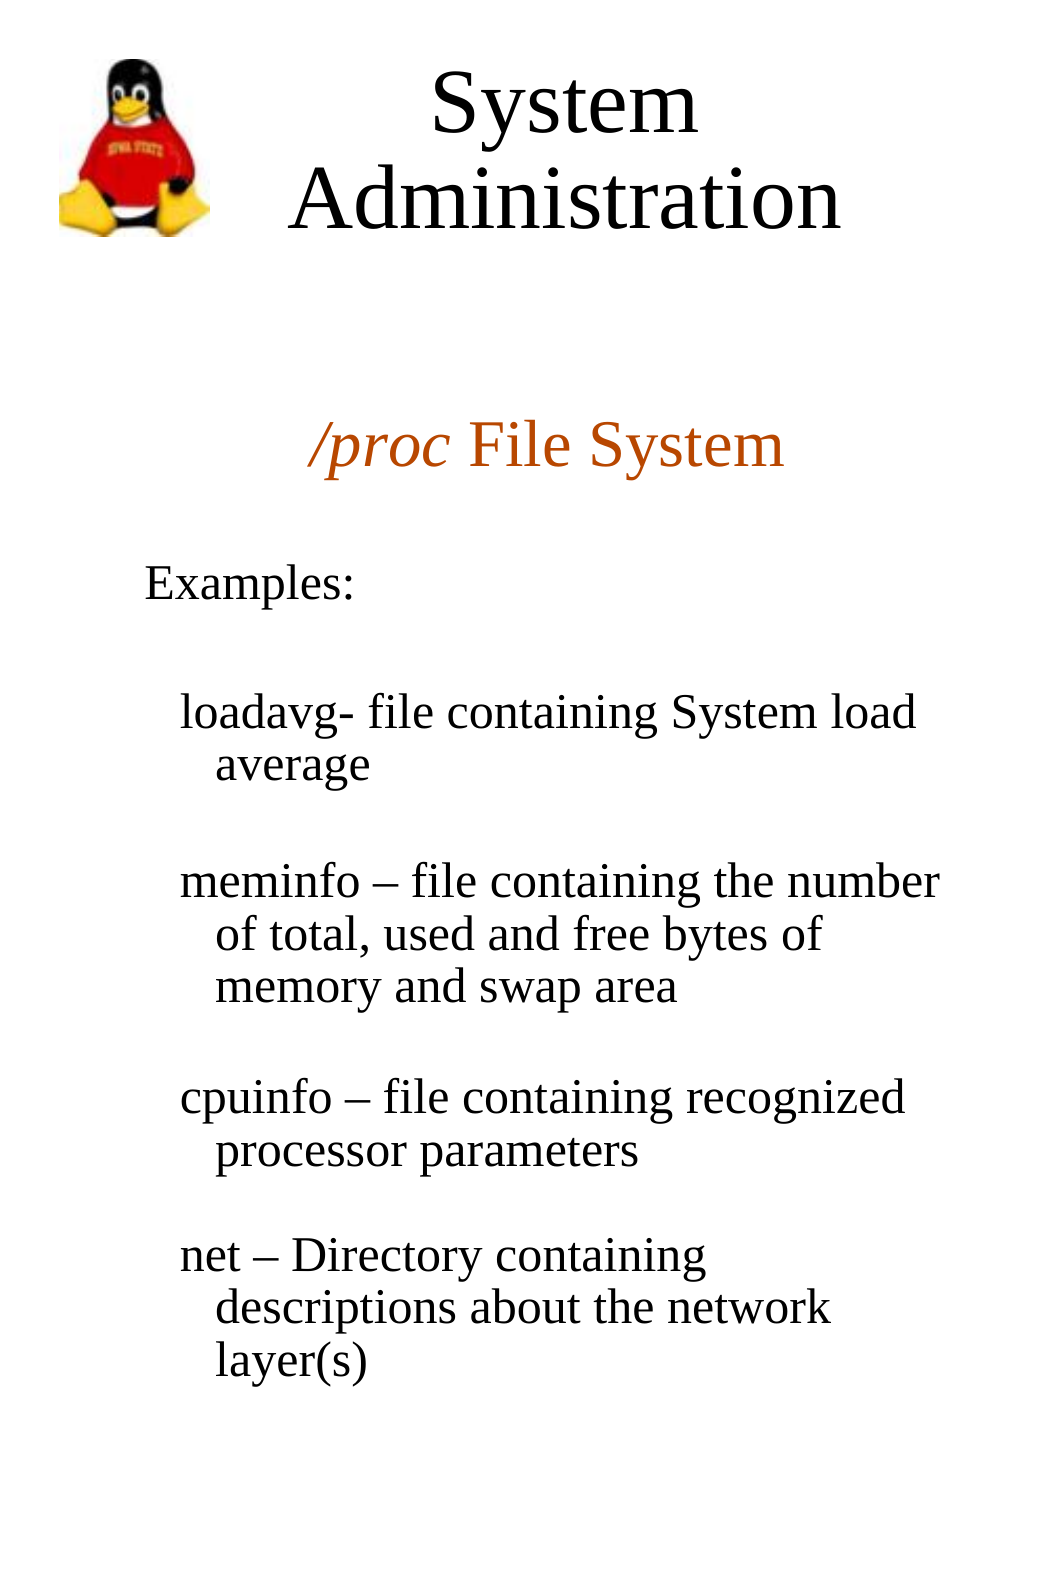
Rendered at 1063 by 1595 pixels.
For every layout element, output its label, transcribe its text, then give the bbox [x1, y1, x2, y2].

title System Administration [237, 28, 893, 251]
picture [59, 59, 210, 237]
subtitle /proc File System Examples: loadavg- file containing System load average meminfo – file containing the number of total, used and free bytes of memory and swap area cpuinfo – file containing recognized processor parameters net – Directory containing descriptions about the network layer(s) [144, 251, 952, 1595]
